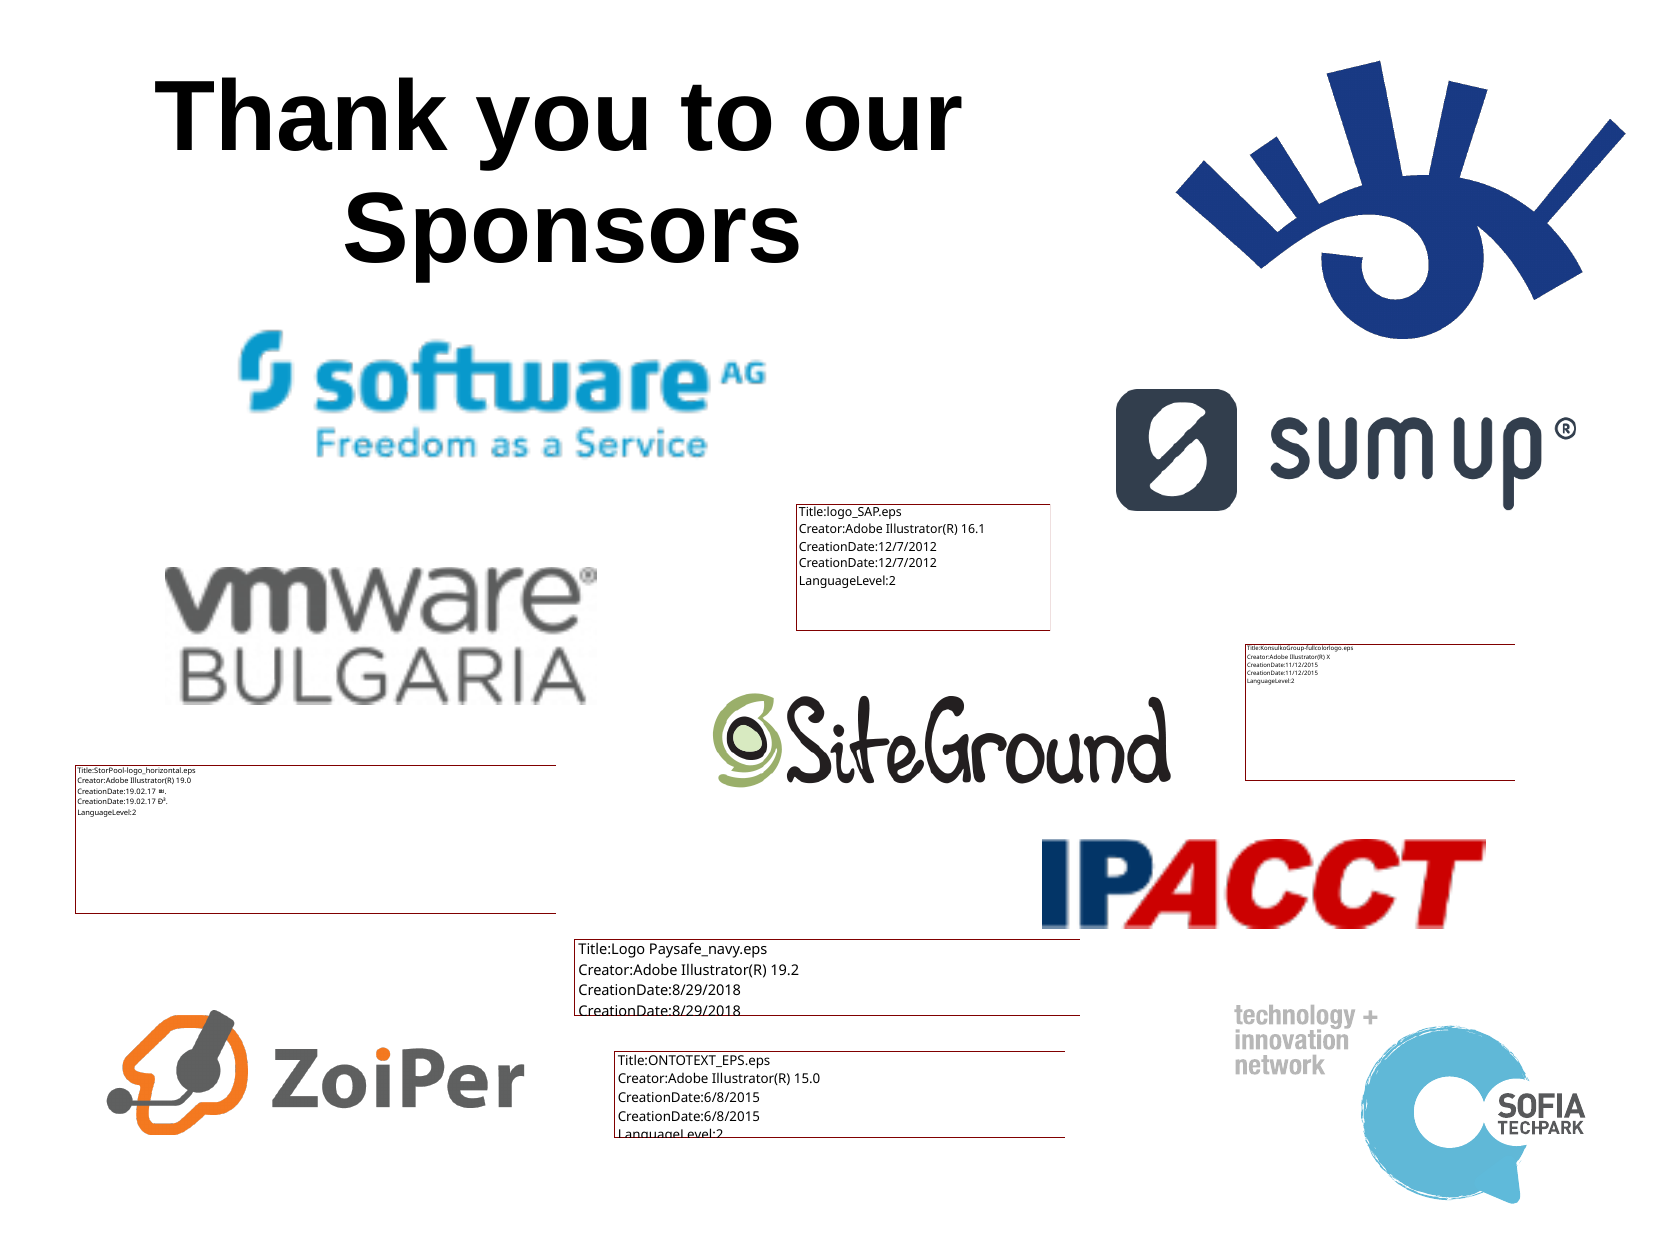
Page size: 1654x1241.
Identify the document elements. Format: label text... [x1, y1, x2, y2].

picture [1042, 839, 1486, 929]
picture [165, 567, 597, 706]
picture [90, 959, 540, 1185]
picture [708, 689, 1171, 796]
picture [75, 765, 556, 914]
picture [1245, 644, 1516, 781]
picture [1116, 389, 1576, 511]
picture [1175, 60, 1626, 363]
picture [1230, 1002, 1590, 1216]
picture [613, 1050, 1066, 1138]
text_box Thank you to our Sponsors [66, 60, 1081, 284]
picture [225, 314, 778, 478]
picture [573, 938, 1081, 1016]
picture [795, 502, 1051, 631]
